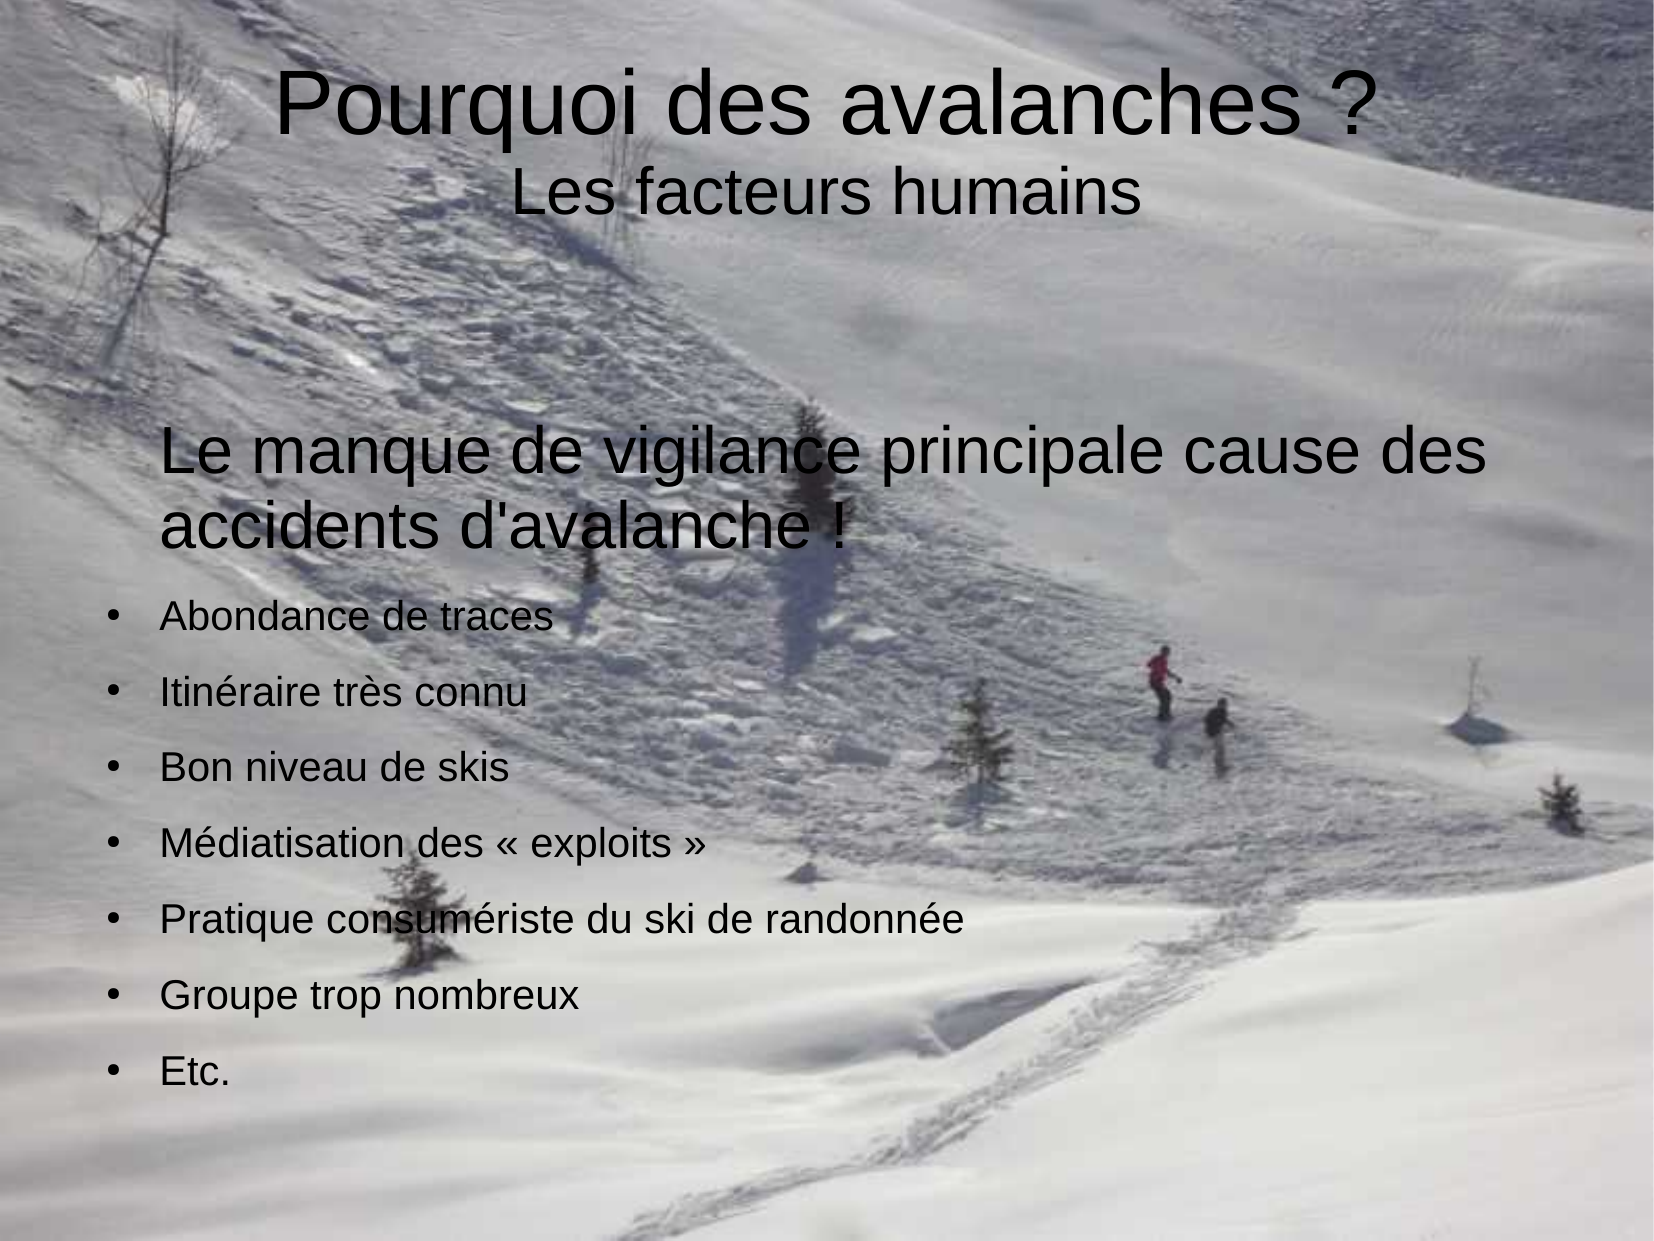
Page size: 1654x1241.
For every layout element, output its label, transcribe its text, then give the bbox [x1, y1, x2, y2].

list Le manque de vigilance principale cause des accidents d'avalanche ! Abondance de traces Itinéraire très connu Bon niveau de skis Médiatisation des « exploits » Pratique consumériste du ski de randonnée Groupe trop nombreux Etc. [88, 413, 1571, 1133]
picture [0, 0, 1654, 1241]
title Pourquoi des avalanches ? Les facteurs humains [59, 51, 1595, 229]
